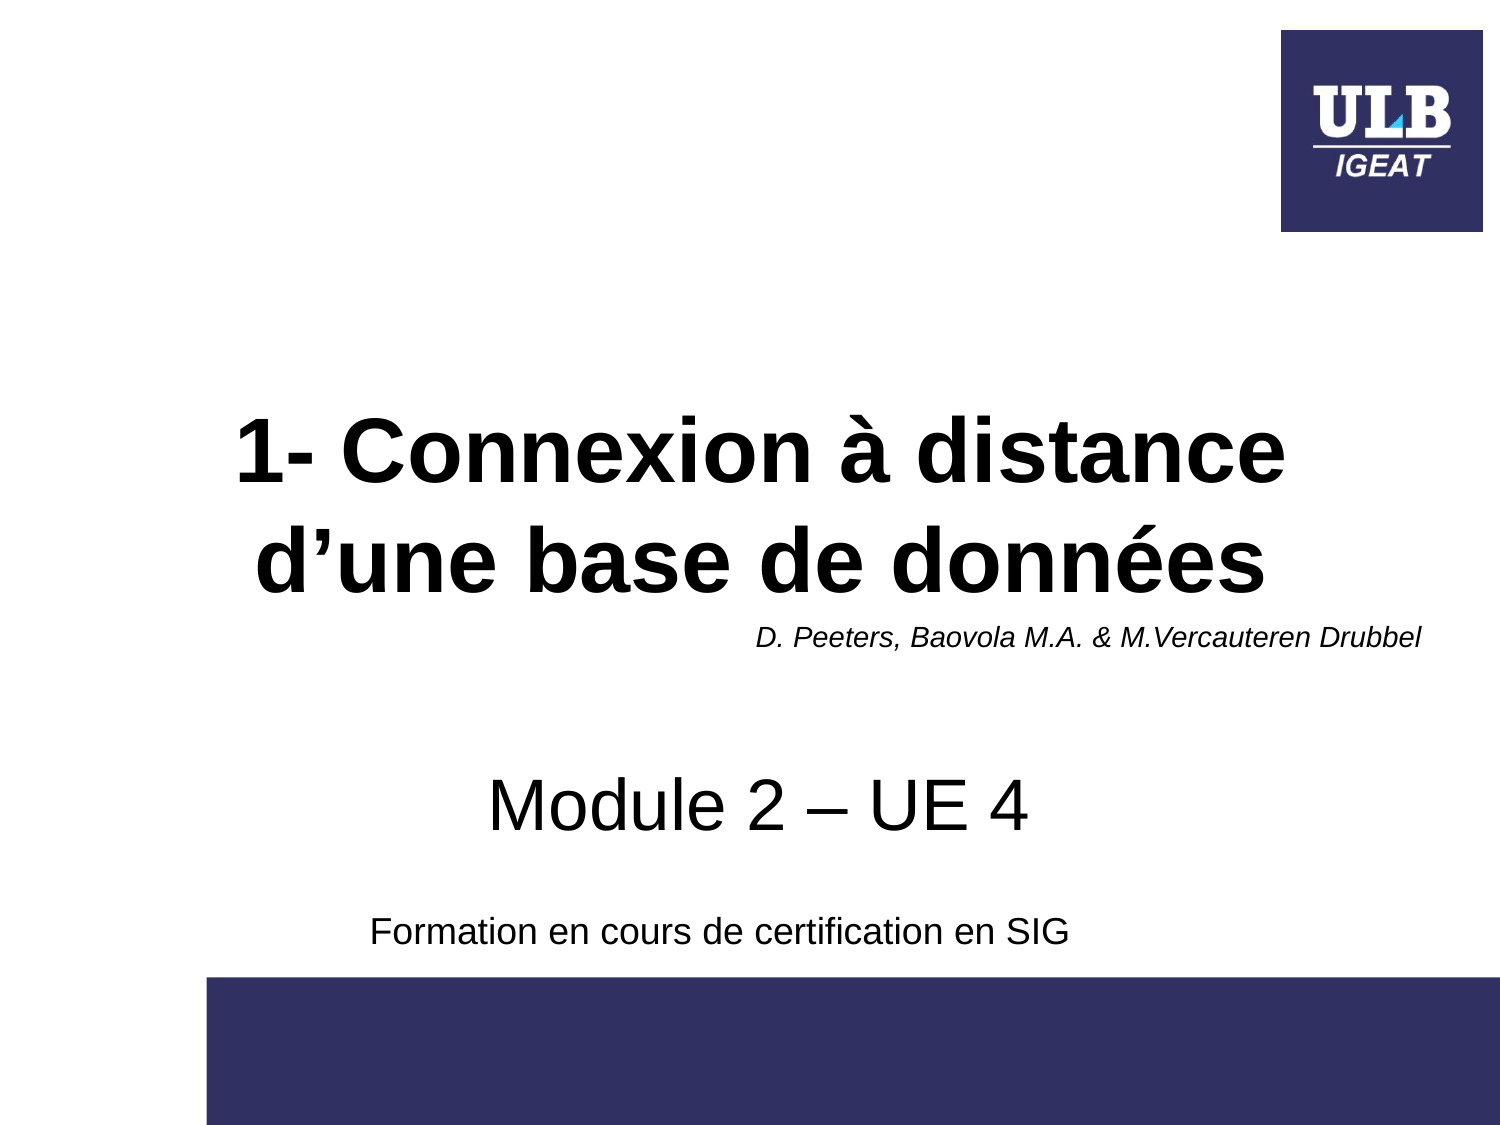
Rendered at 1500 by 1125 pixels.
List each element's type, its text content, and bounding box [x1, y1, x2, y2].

text_box Module 2 – UE 4 [403, 669, 1136, 869]
picture [1281, 30, 1483, 232]
text_box D. Peeters, Baovola M.A. & M.Vercauteren Drubbel [181, 603, 1438, 669]
text_box Formation en cours de certification en SIG [354, 899, 1087, 957]
text_box 1- Connexion à distance d’une base de données [163, 376, 1359, 627]
